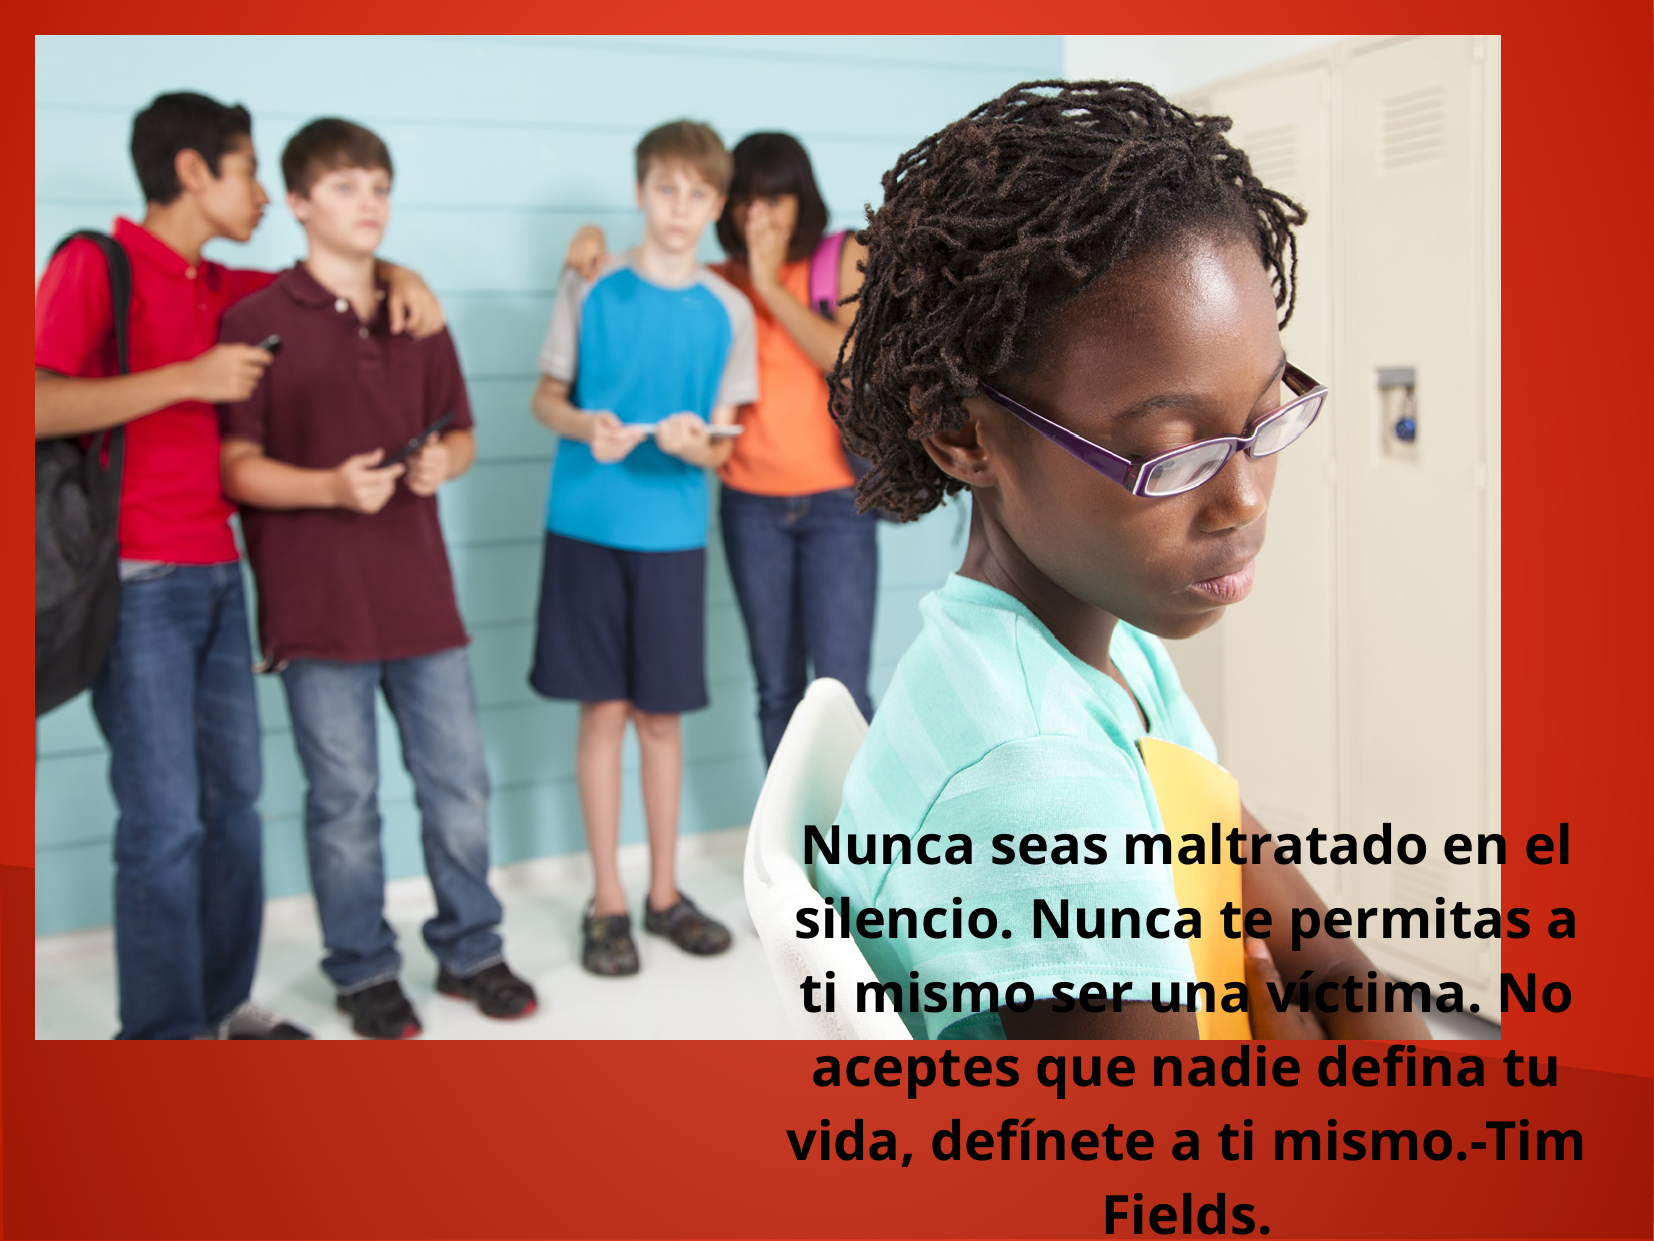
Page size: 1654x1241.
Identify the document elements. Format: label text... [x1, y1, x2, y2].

text_box Nunca seas maltratado en el silencio. Nunca te permitas a ti mismo ser una víctima. No aceptes que nadie defina tu vida, defínete a ti mismo.-Tim Fields. [767, 673, 1607, 1217]
picture [35, 35, 1501, 1040]
